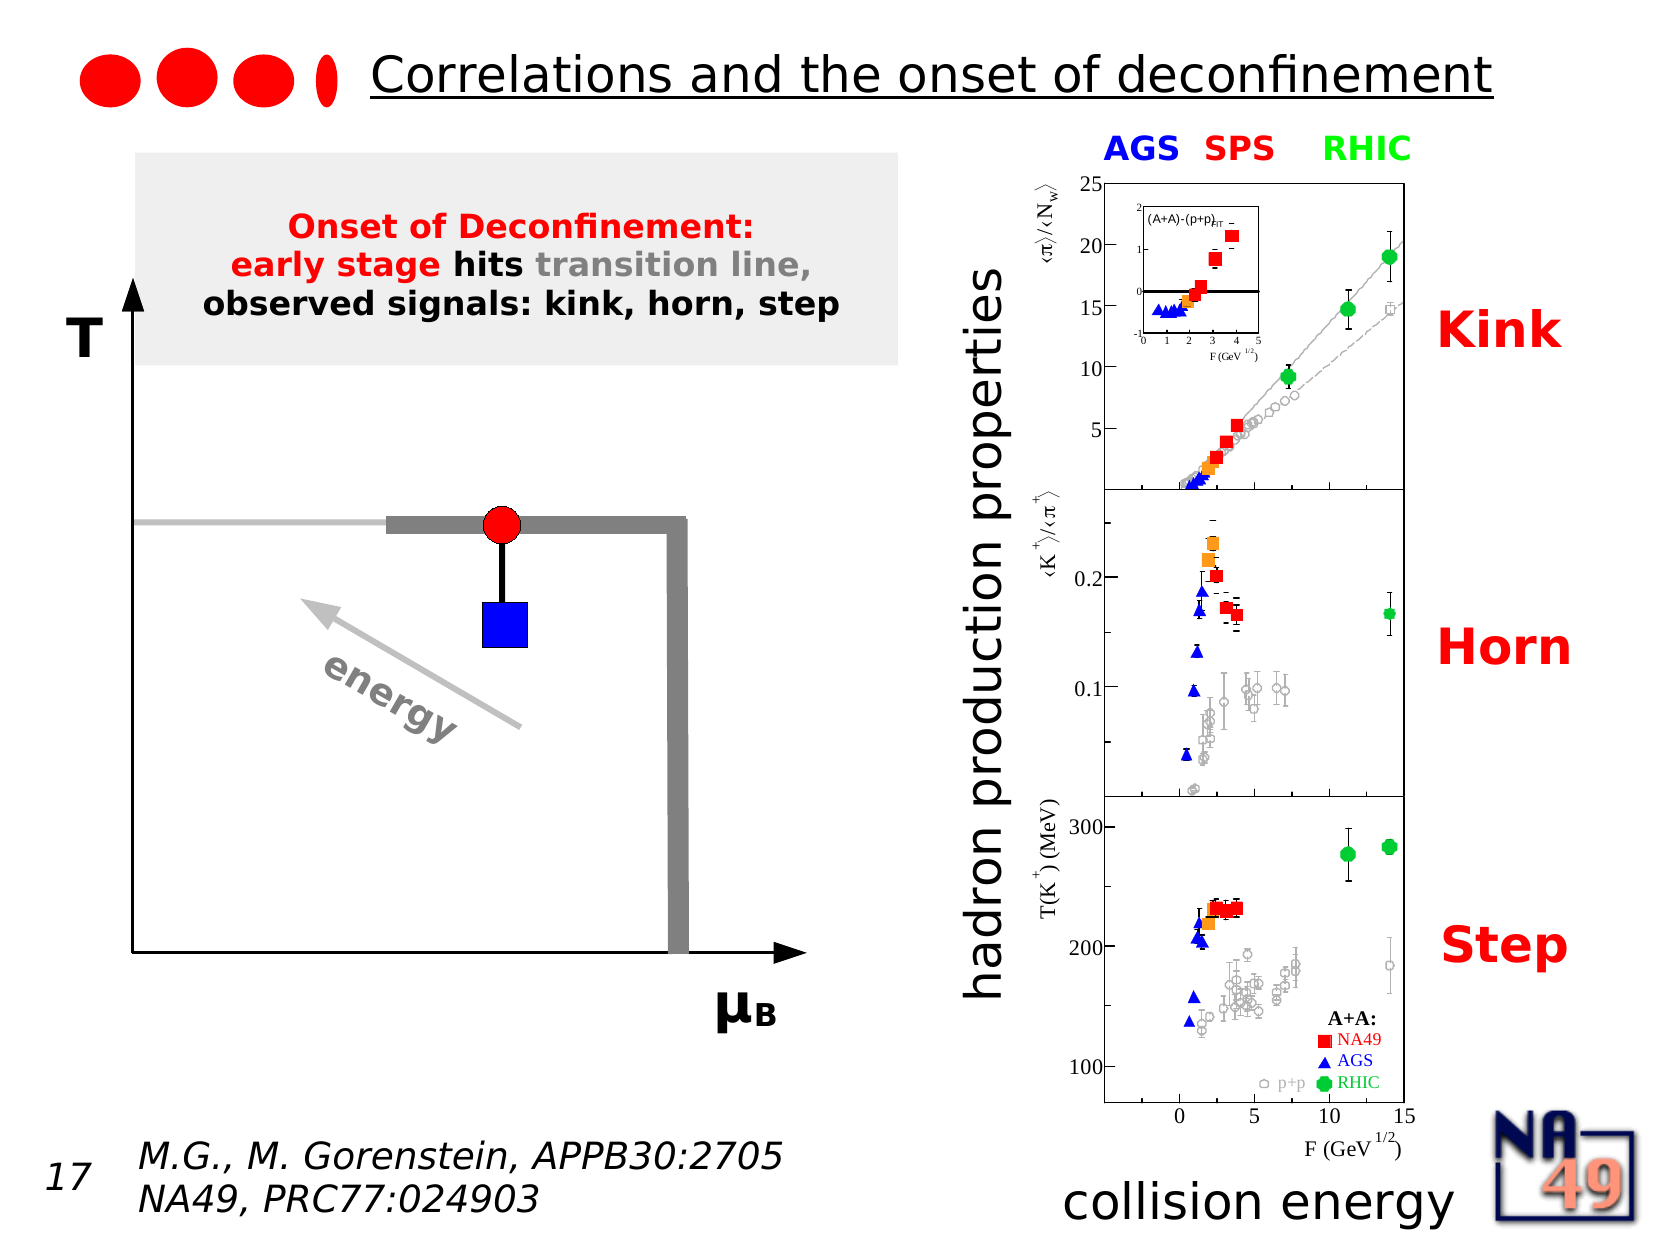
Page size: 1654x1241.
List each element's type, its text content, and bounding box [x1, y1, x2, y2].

text_box AGS SPS RHIC [1103, 129, 1413, 169]
text_box [79, 54, 141, 108]
text_box Correlations and the onset of deconfinement [370, 46, 1495, 105]
text_box [482, 602, 528, 648]
text_box Horn [1436, 618, 1580, 678]
text_box hadron production properties [954, 266, 1013, 1003]
text_box [483, 506, 521, 544]
text_box [135, 152, 898, 366]
text_box Step [1440, 916, 1570, 976]
text_box T [66, 306, 104, 371]
picture [1488, 1103, 1642, 1229]
text_box [233, 54, 295, 108]
picture [1004, 142, 1461, 1193]
text_box collision energy [1062, 1173, 1457, 1232]
text_box µB [713, 971, 778, 1053]
text_box [156, 47, 218, 108]
text_box energy [316, 641, 467, 754]
text_box [315, 54, 338, 108]
text_box M.G., M. Gorenstein, APPB30:2705 NA49, PRC77:024903 [138, 1134, 786, 1222]
text_box Onset of Deconfinement: early stage hits transition line, observed signals: kink, horn, step [202, 207, 841, 323]
text_box Kink [1436, 300, 1571, 360]
